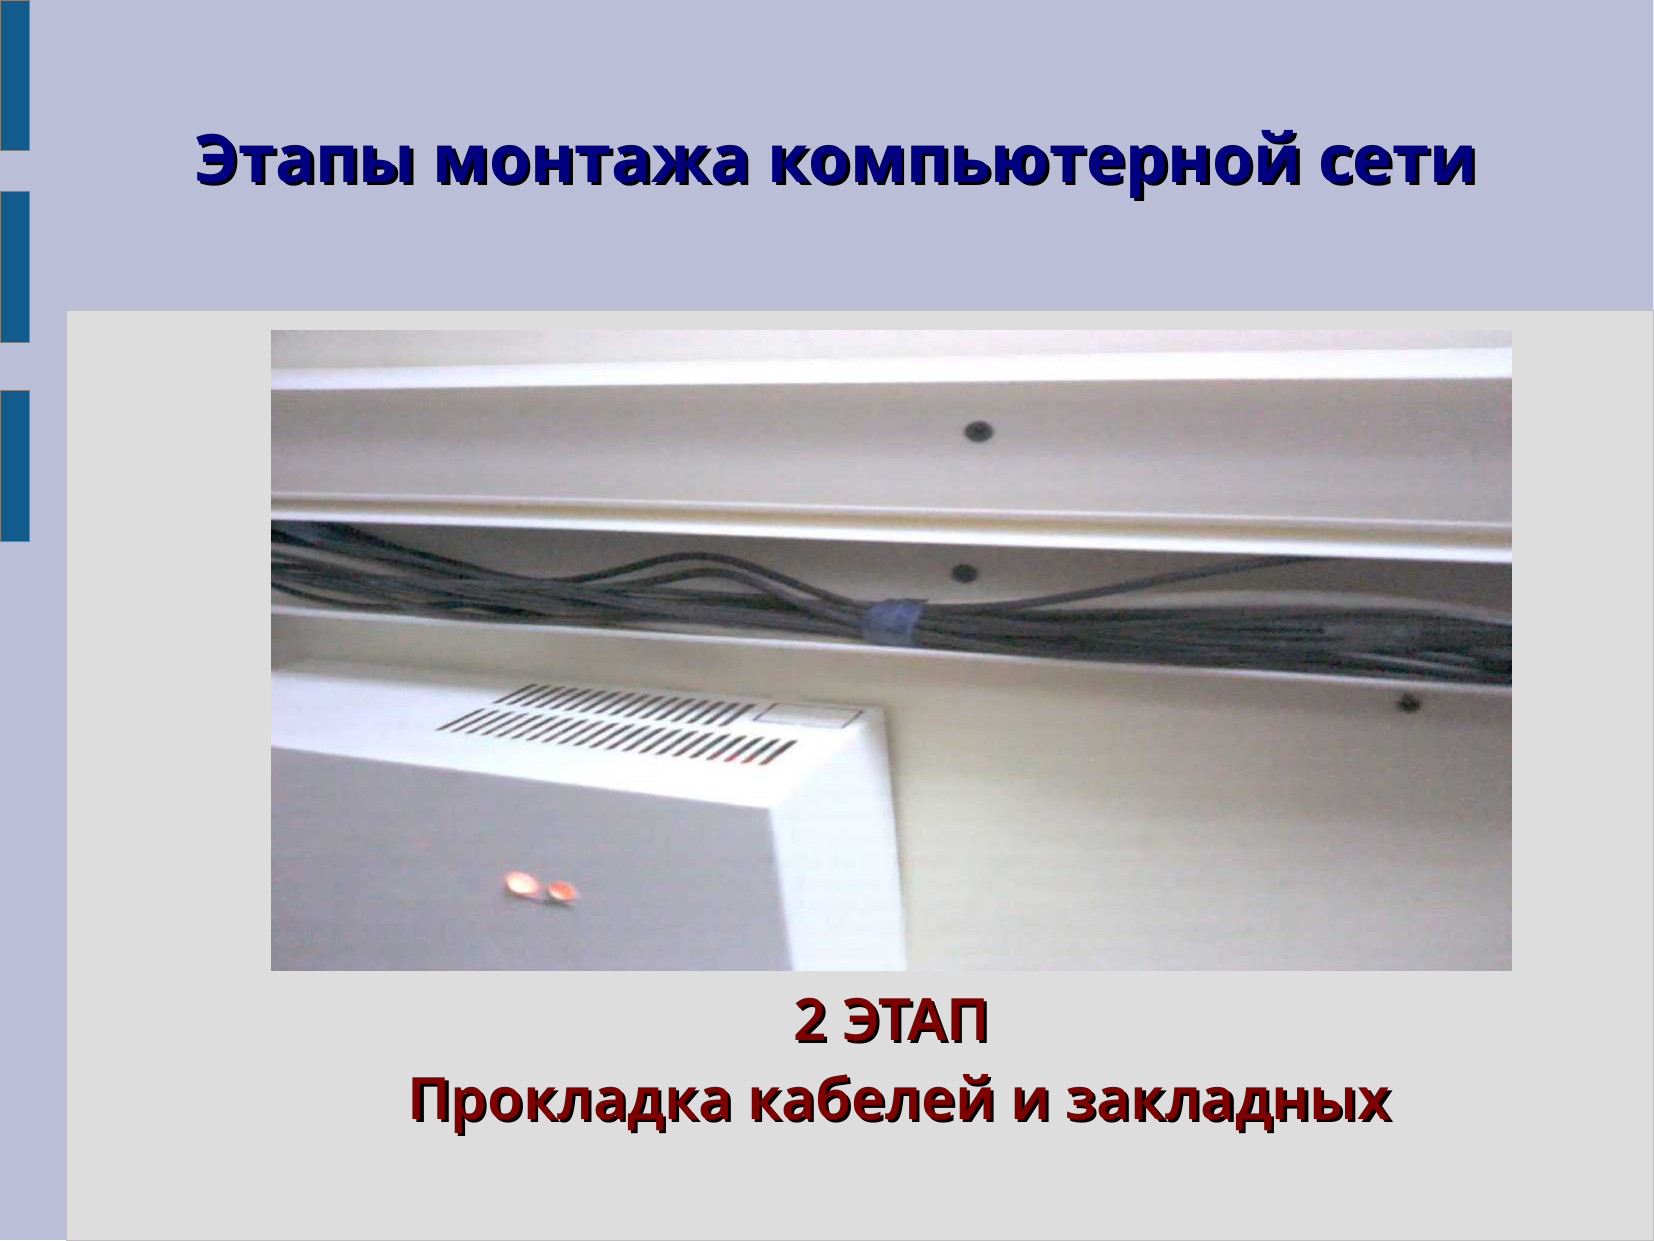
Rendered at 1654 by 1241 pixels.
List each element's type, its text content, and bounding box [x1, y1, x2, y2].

text_box 2 ЭТАП Прокладка кабелей и закладных [224, 970, 1560, 1158]
picture [271, 330, 1512, 971]
title Этапы монтажа компьютерной сети [129, 52, 1543, 260]
